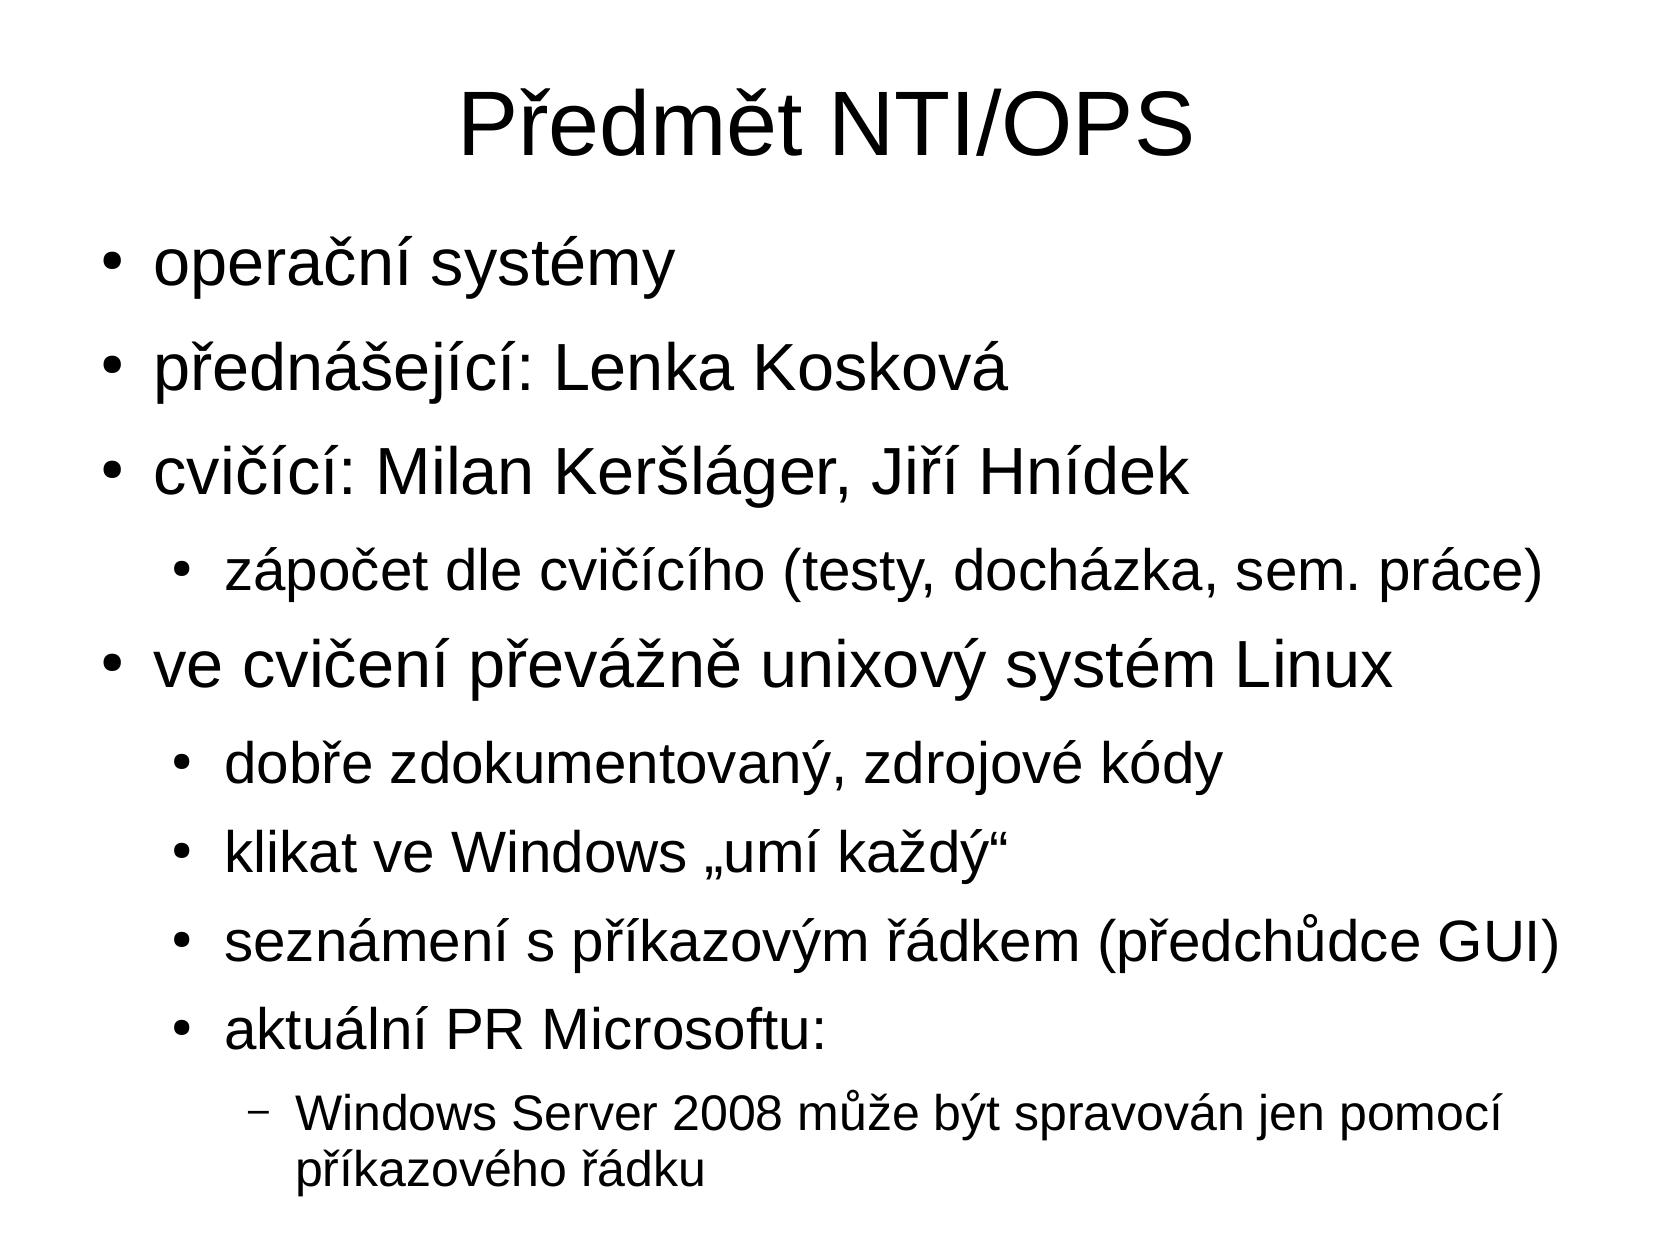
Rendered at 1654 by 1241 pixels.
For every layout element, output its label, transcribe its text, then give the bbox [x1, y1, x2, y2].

list operační systémy přednášející: Lenka Kosková cvičící: Milan Keršláger, Jiří Hnídek zápočet dle cvičícího (testy, docházka, sem. práce) ve cvičení převážně unixový systém Linux dobře zdokumentovaný, zdrojové kódy klikat ve Windows „umí každý“ seznámení s příkazovým řádkem (předchůdce GUI) aktuální PR Microsoftu: Windows Server 2008 může být spravován jen pomocí příkazového řádku [82, 225, 1571, 1198]
title Předmět NTI/OPS [82, 27, 1571, 220]
